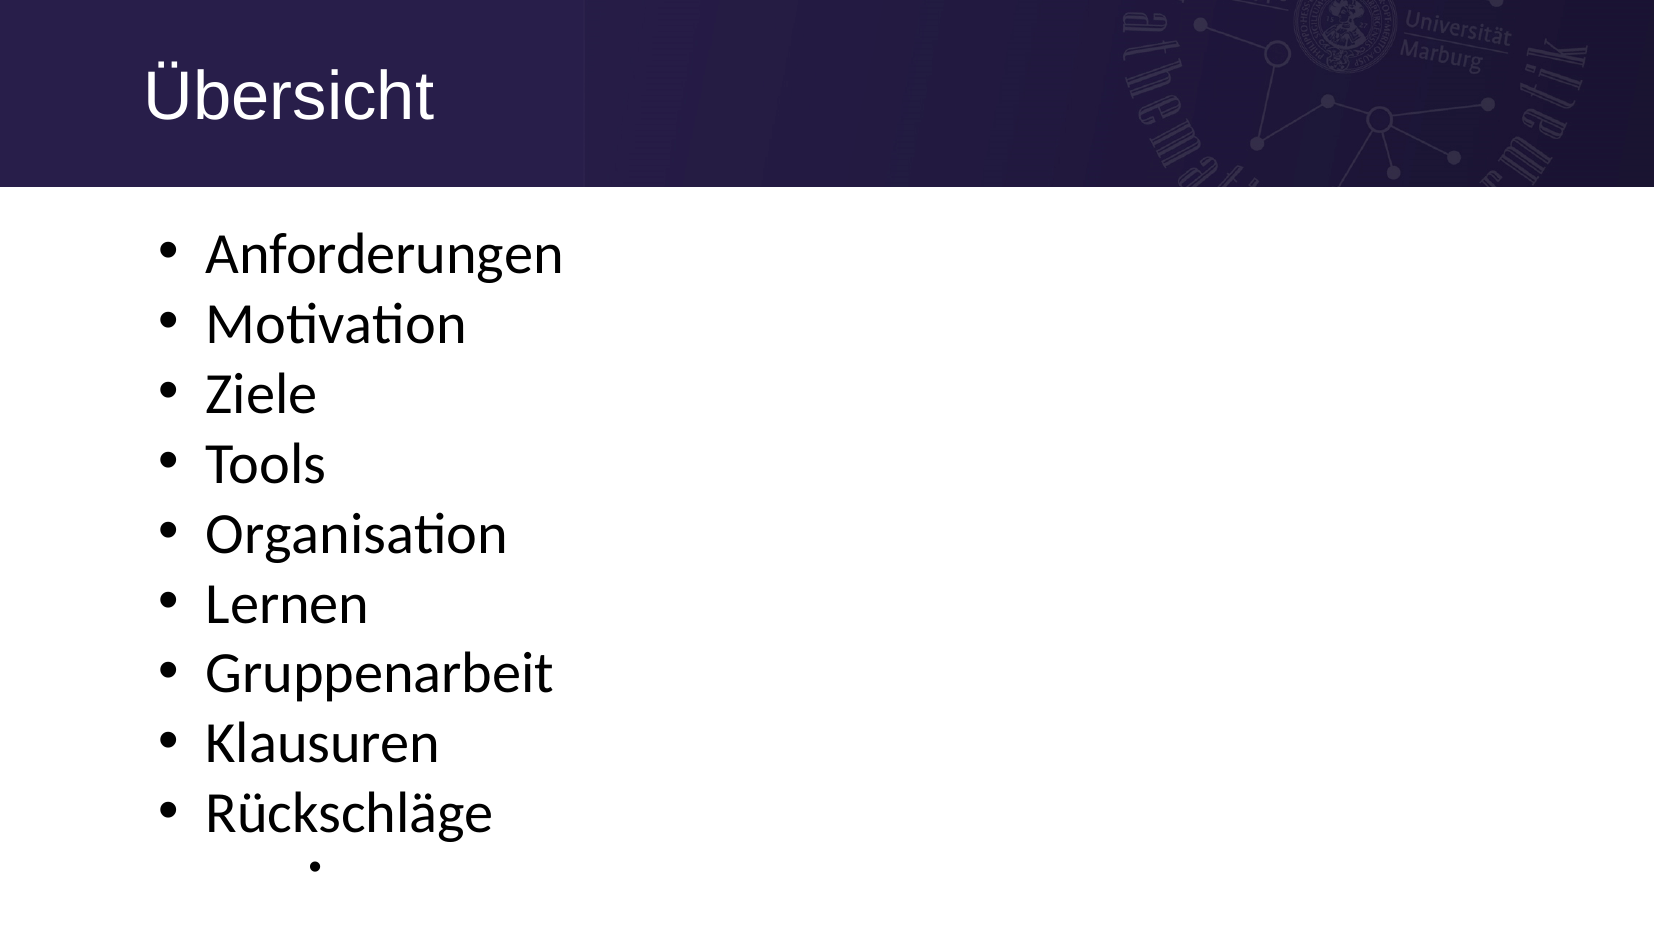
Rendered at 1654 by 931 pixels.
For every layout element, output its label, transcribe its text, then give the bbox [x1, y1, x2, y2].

text_box Übersicht [143, 14, 1260, 170]
picture [0, 0, 1654, 187]
text_box Anforderungen Motivation Ziele Tools Organisation Lernen Gruppenarbeit Klausuren Rückschläge [143, 207, 1570, 905]
